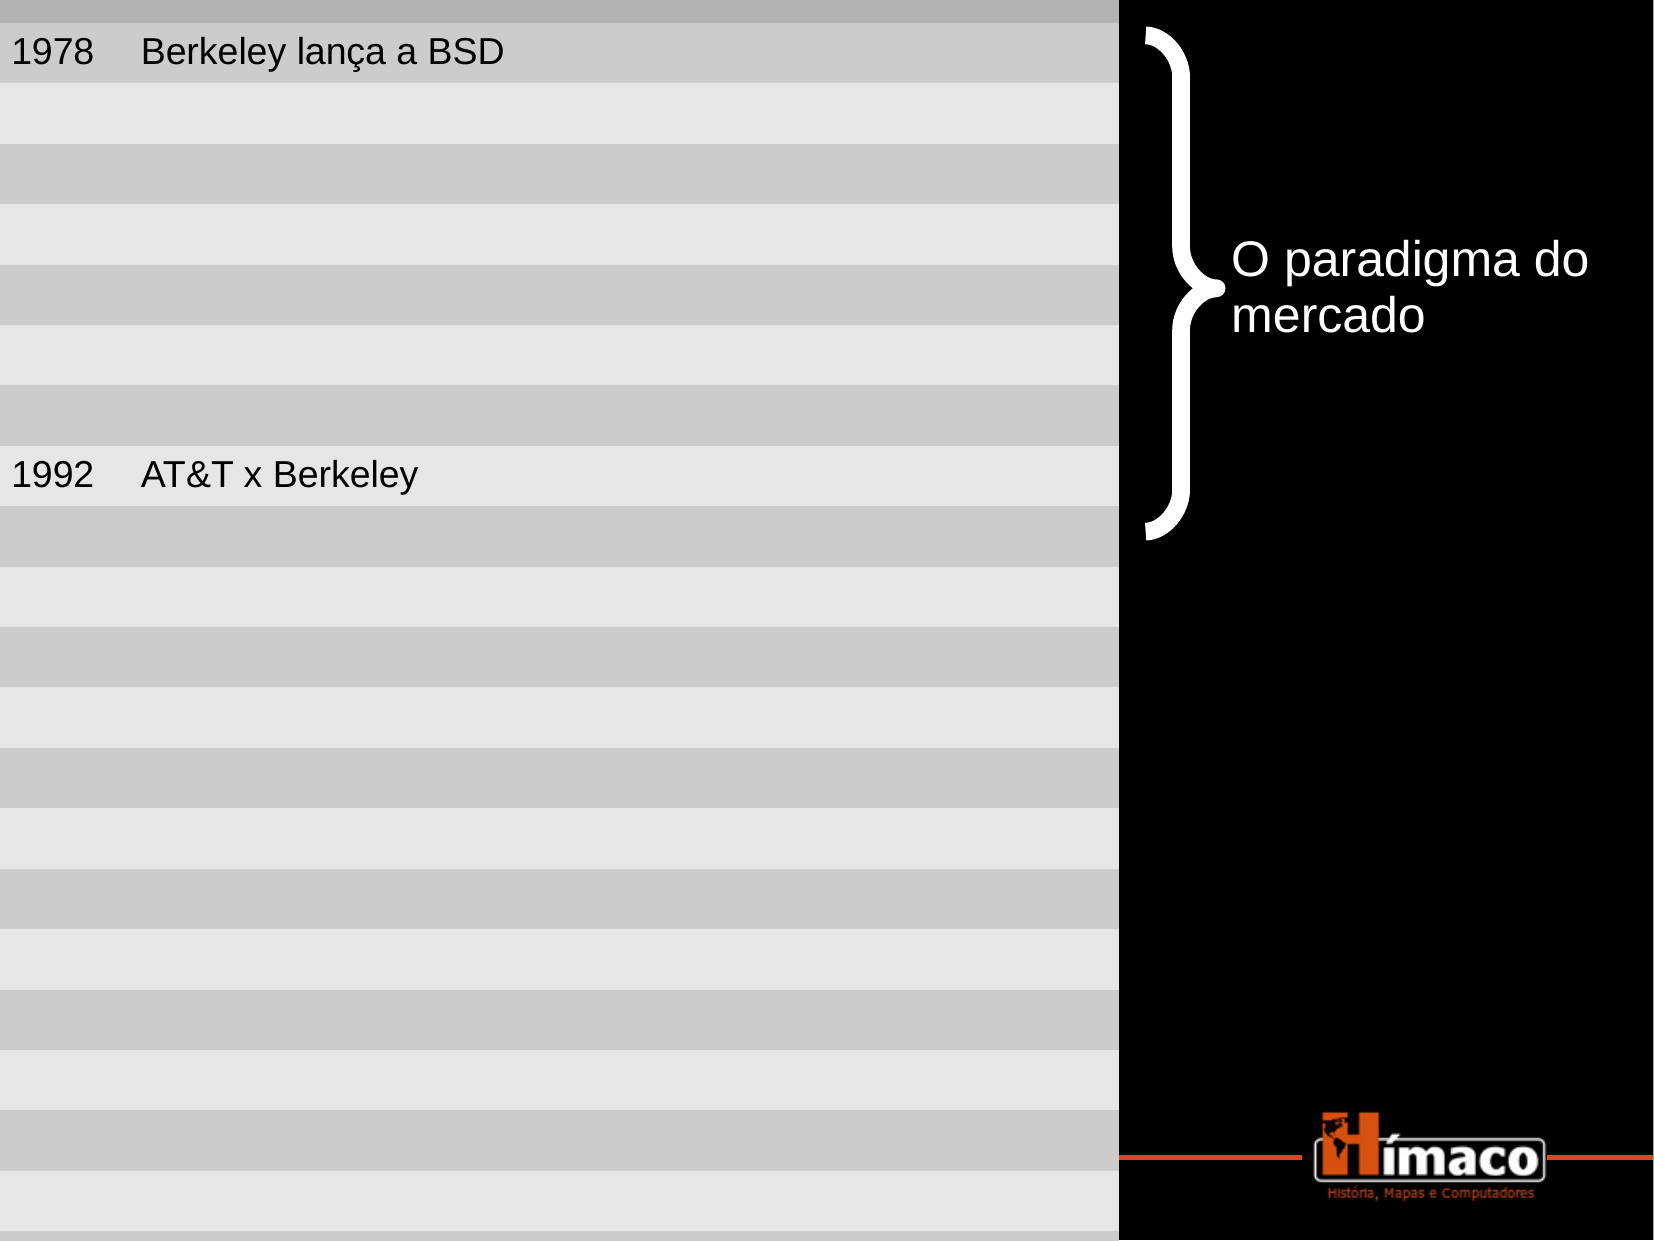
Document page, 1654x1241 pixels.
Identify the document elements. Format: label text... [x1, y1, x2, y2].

table_cell [0, 1050, 126, 1110]
table_cell 1992 [0, 446, 126, 506]
table_cell [126, 1050, 1119, 1110]
table_cell 1978 [0, 23, 126, 83]
table_cell [0, 144, 126, 204]
table_cell [126, 144, 1119, 204]
table_cell [126, 567, 1119, 627]
table_cell [0, 204, 126, 265]
table_cell [0, 567, 126, 627]
table_cell [126, 1171, 1119, 1231]
table_cell [0, 83, 126, 144]
picture [1301, 1075, 1559, 1217]
table_cell [0, 1171, 126, 1231]
text_box O paradigma do mercado [1216, 224, 1642, 351]
table_cell [126, 83, 1119, 144]
table_cell [0, 748, 126, 808]
table_cell Berkeley lança a BSD [126, 23, 1119, 83]
table_cell [126, 929, 1119, 990]
table_header [0, 0, 126, 23]
table_cell [0, 990, 126, 1050]
table_cell [126, 325, 1119, 385]
table_cell AT&T x Berkeley [126, 446, 1119, 506]
table_cell [126, 1110, 1119, 1171]
table_cell [0, 687, 126, 748]
table_cell [126, 808, 1119, 869]
table_cell [126, 385, 1119, 446]
table_cell [126, 627, 1119, 687]
table_cell [126, 506, 1119, 567]
table_cell [0, 506, 126, 567]
table_cell [0, 929, 126, 990]
table_cell [0, 325, 126, 385]
table_cell [126, 204, 1119, 265]
table_cell [126, 265, 1119, 325]
table_cell [126, 748, 1119, 808]
table_cell [0, 869, 126, 929]
table_cell [0, 385, 126, 446]
table_cell [0, 808, 126, 869]
table_cell [126, 1231, 1119, 1241]
table_cell [126, 990, 1119, 1050]
table_cell [0, 1110, 126, 1171]
table_cell [0, 627, 126, 687]
table_cell [126, 869, 1119, 929]
table_header [126, 0, 1119, 23]
table_cell [0, 1231, 126, 1241]
table_cell [126, 687, 1119, 748]
table_cell [0, 265, 126, 325]
